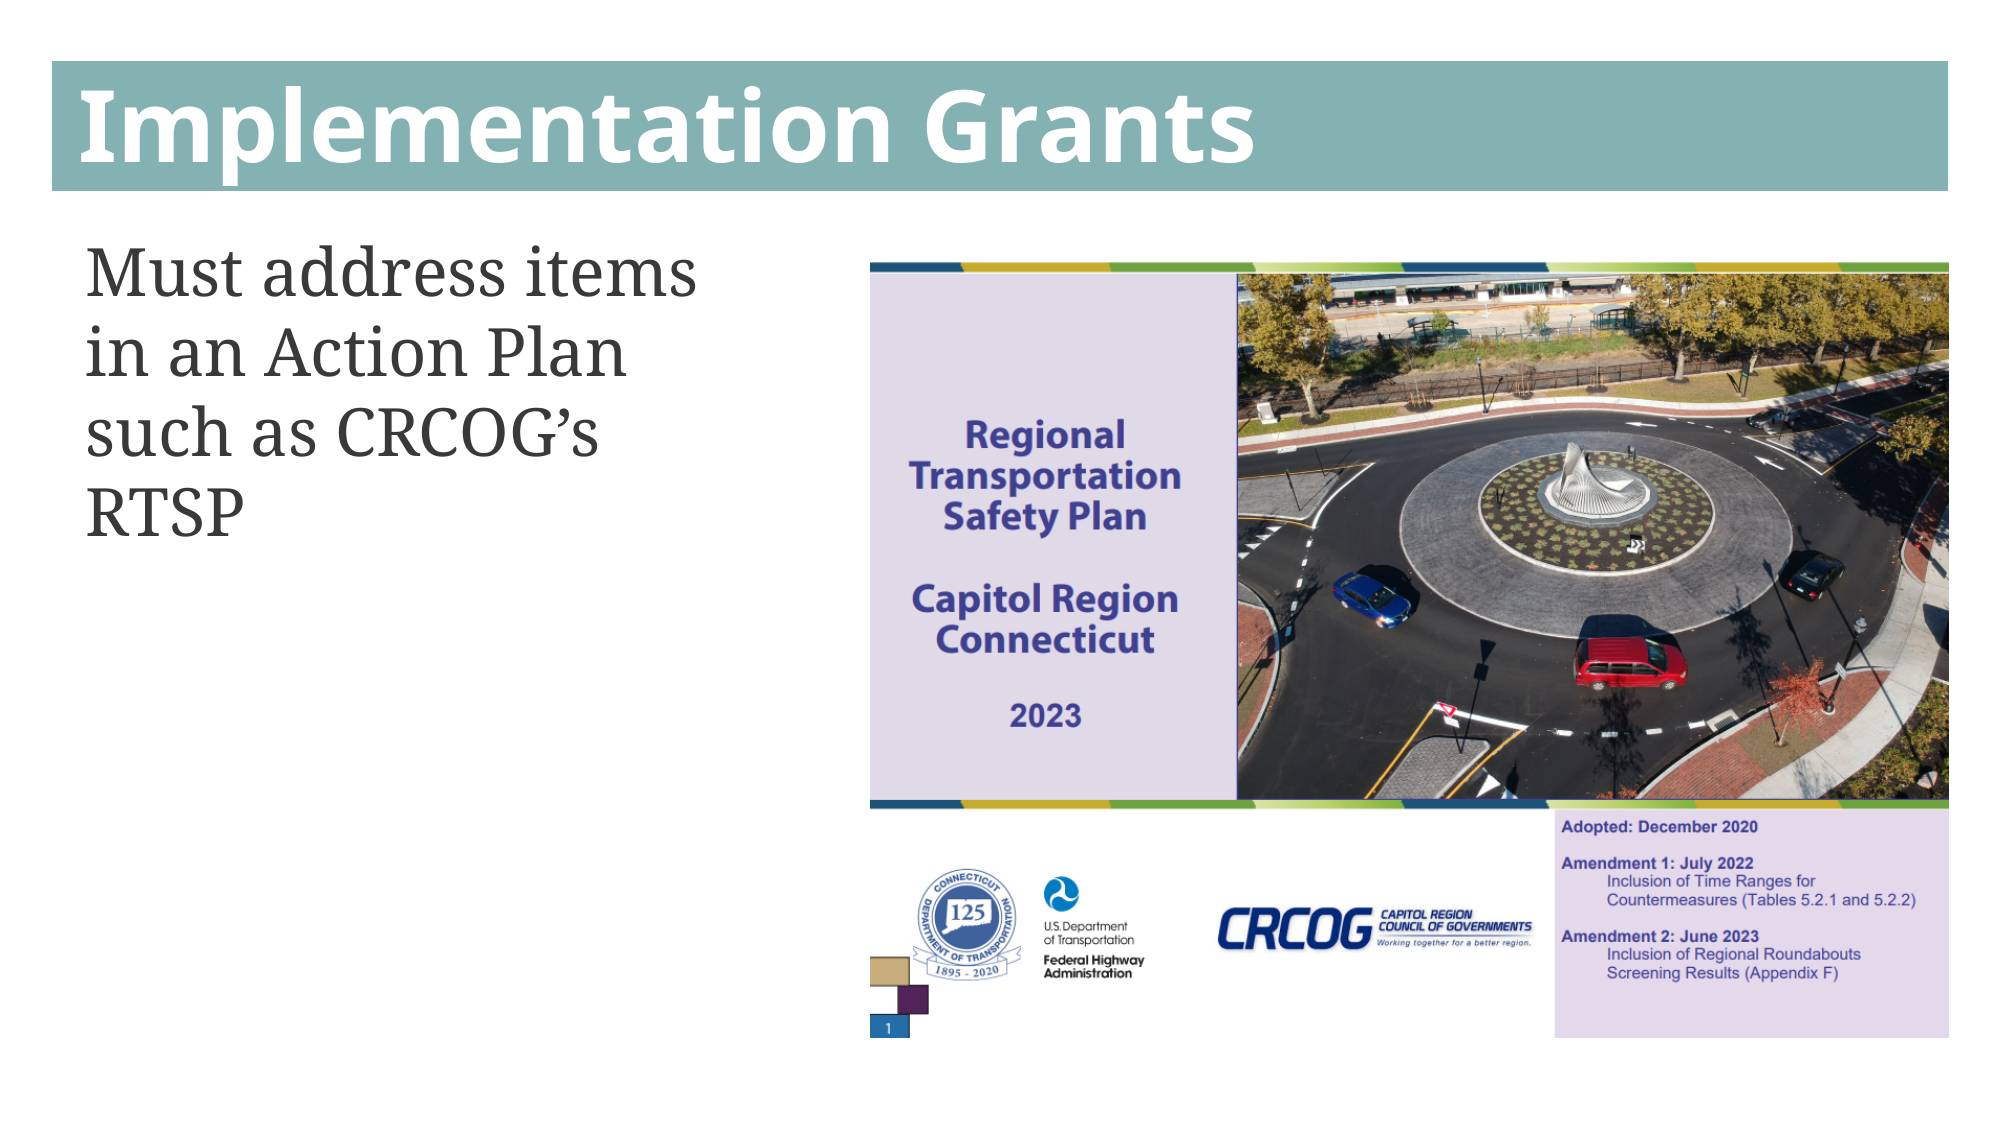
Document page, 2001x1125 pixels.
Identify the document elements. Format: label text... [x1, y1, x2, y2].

text_box Must address items in an Action Plan such as CRCOG’s RTSP [70, 222, 746, 642]
text_box [52, 61, 63, 191]
text_box Implementation Grants [63, 54, 1717, 191]
text_box [1717, 61, 1948, 191]
picture [870, 210, 1949, 1038]
